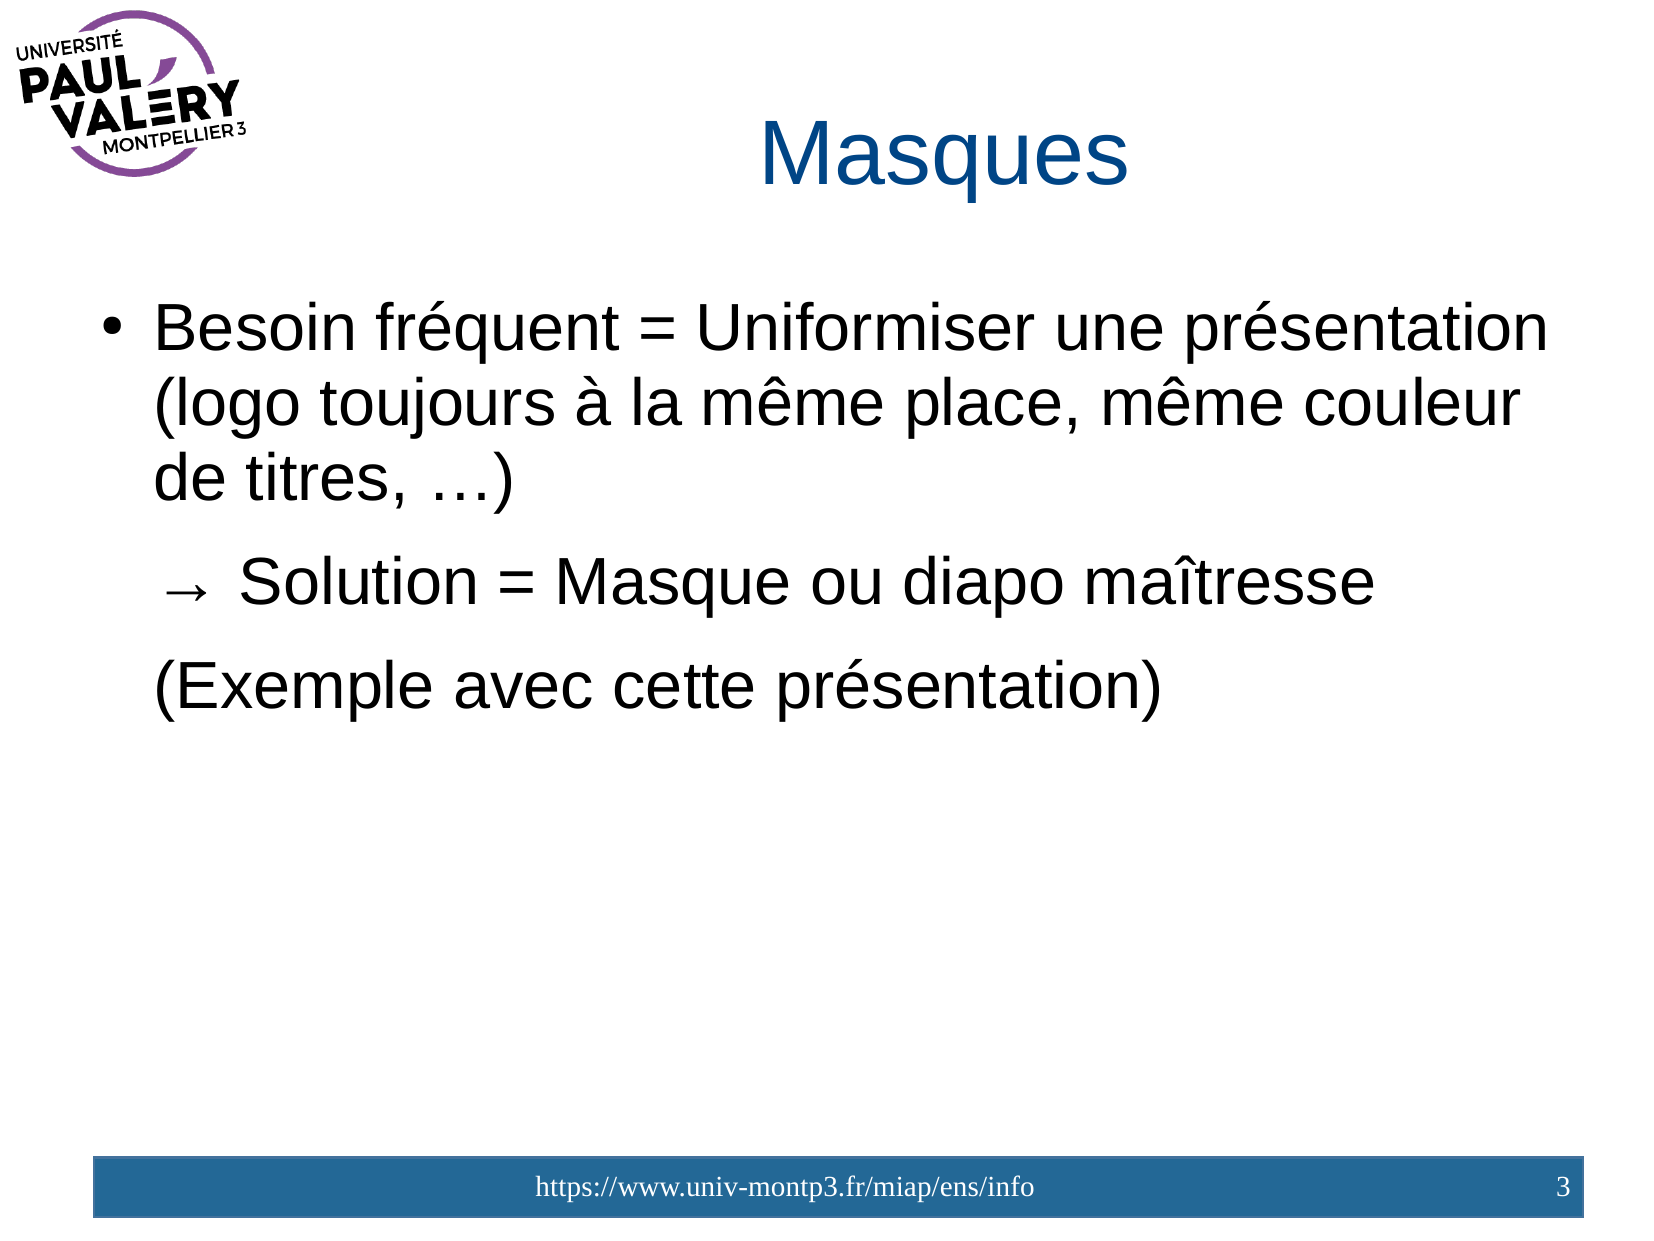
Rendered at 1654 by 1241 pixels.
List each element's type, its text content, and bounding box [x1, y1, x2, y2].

list Besoin fréquent = Uniformiser une présentation (logo toujours à la même place, même couleur de titres, …) → Solution = Masque ou diapo maîtresse (Exemple avec cette présentation) [82, 290, 1571, 1010]
picture [0, 0, 262, 188]
title Masques [318, 49, 1571, 257]
